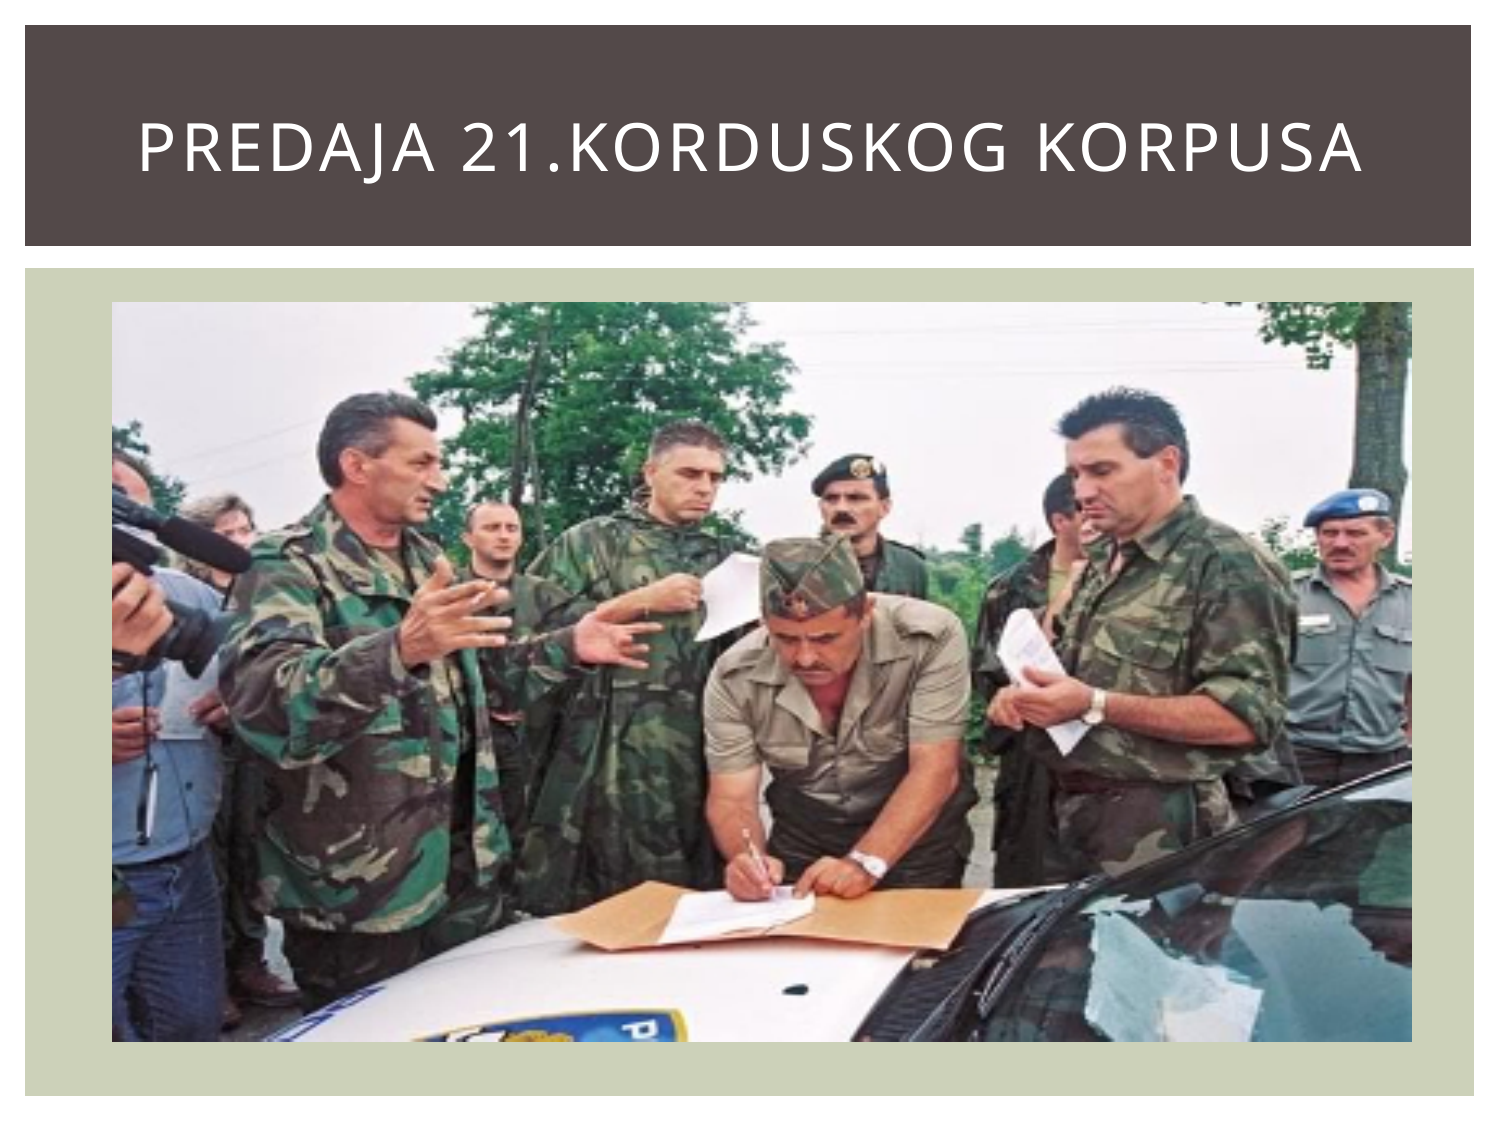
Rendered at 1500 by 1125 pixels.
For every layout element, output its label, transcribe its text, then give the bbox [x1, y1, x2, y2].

picture [112, 302, 1412, 1042]
title Predaja 21.korduskog korpusa [62, 58, 1438, 232]
